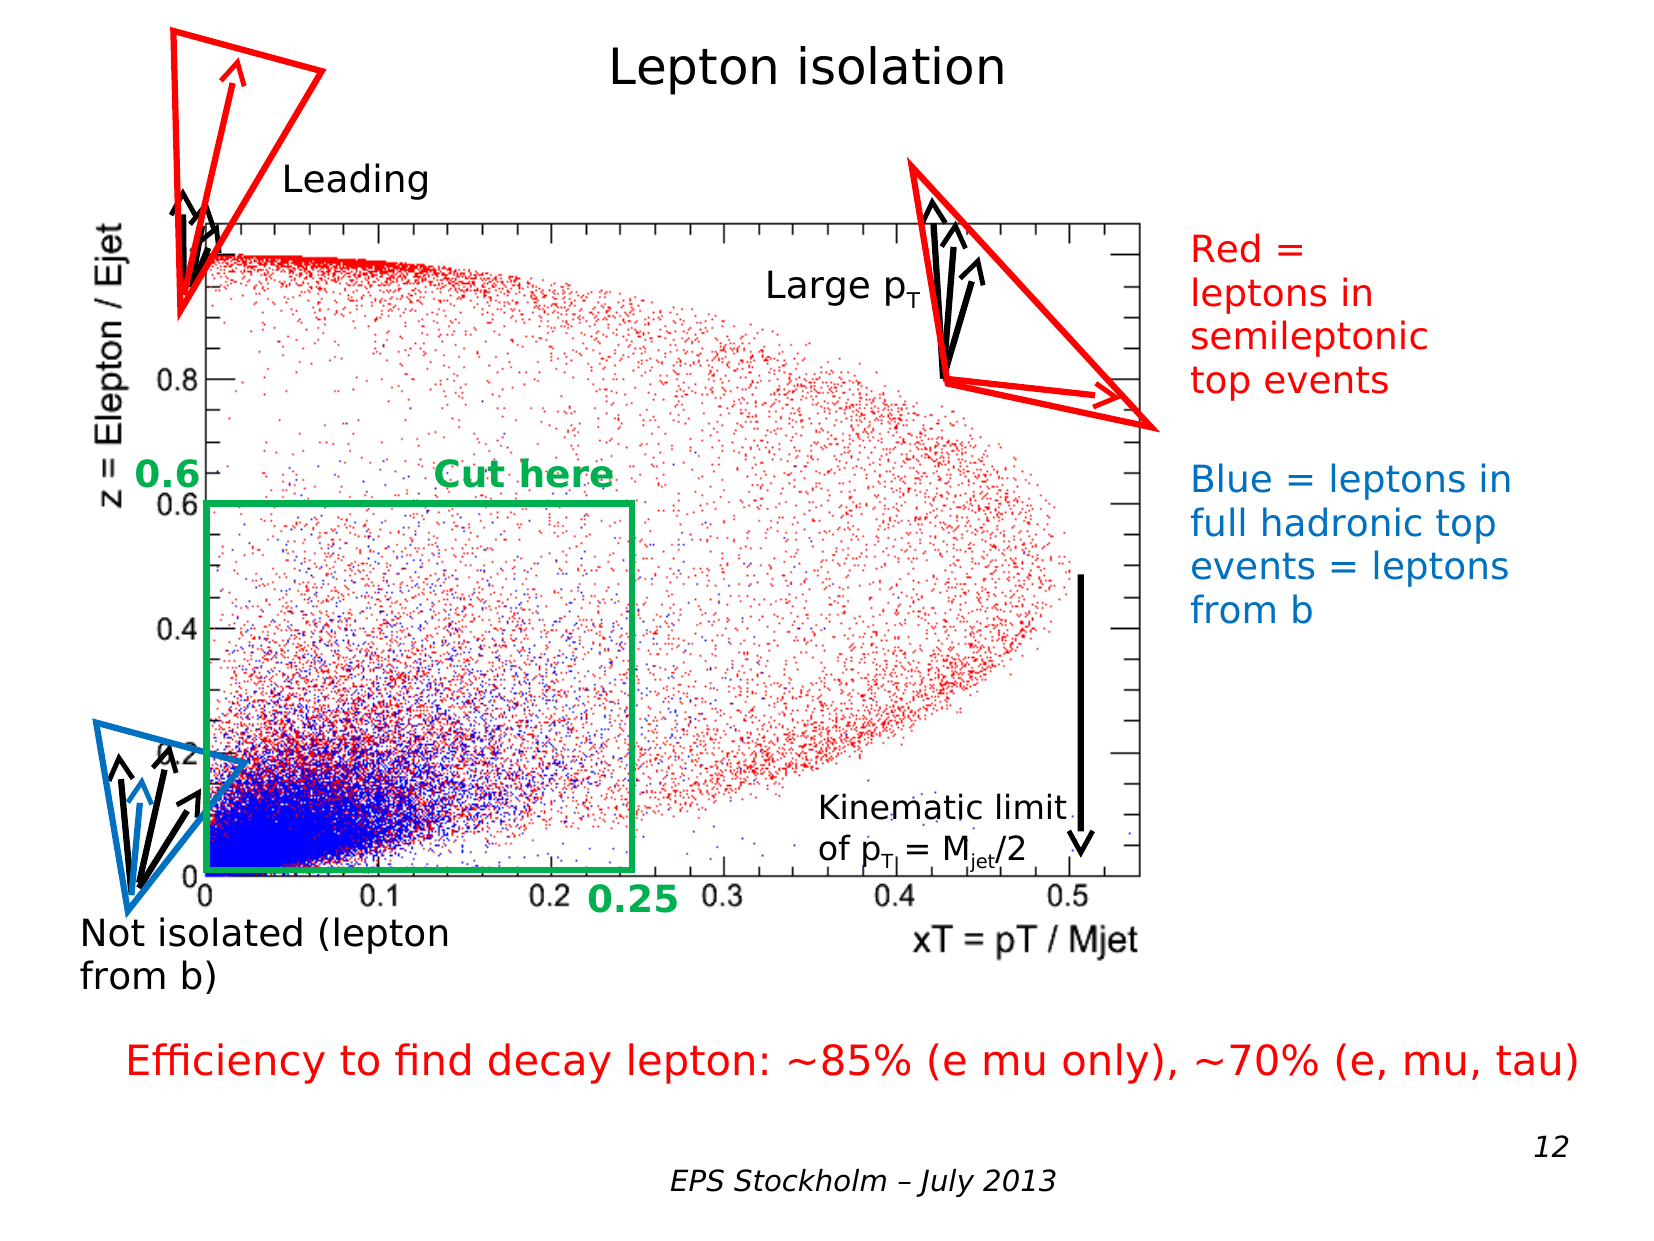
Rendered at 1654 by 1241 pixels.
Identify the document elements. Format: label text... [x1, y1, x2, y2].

text_box [201, 235, 215, 254]
text_box [101, 728, 203, 869]
text_box [135, 887, 140, 895]
text_box [204, 217, 210, 234]
text_box 0.6 [119, 444, 216, 504]
text_box Blue = leptons in full hadronic top events = leptons from b [1175, 450, 1538, 641]
text_box [59, 184, 1164, 990]
text_box [939, 222, 1140, 421]
text_box Lepton isolation [593, 30, 1022, 104]
text_box [210, 757, 237, 799]
text_box [181, 201, 197, 263]
text_box Leading [266, 150, 451, 210]
text_box [181, 184, 205, 211]
text_box Kinematic limit of pT = Mjet/2 [803, 781, 1099, 880]
text_box Large pT [750, 253, 940, 319]
text_box 0.25 [572, 869, 695, 929]
text_box Efficiency to find decay lepton: ~85% (e mu only), ~70% (e, mu, tau) [110, 1029, 1648, 1093]
text_box [209, 184, 250, 235]
text_box Not isolated (lepton from b) [64, 903, 562, 1007]
text_box Cut here [418, 444, 630, 504]
text_box Red = leptons in semileptonic top events [1175, 219, 1459, 410]
text_box [919, 184, 955, 253]
text_box [127, 789, 153, 873]
text_box [210, 507, 629, 867]
